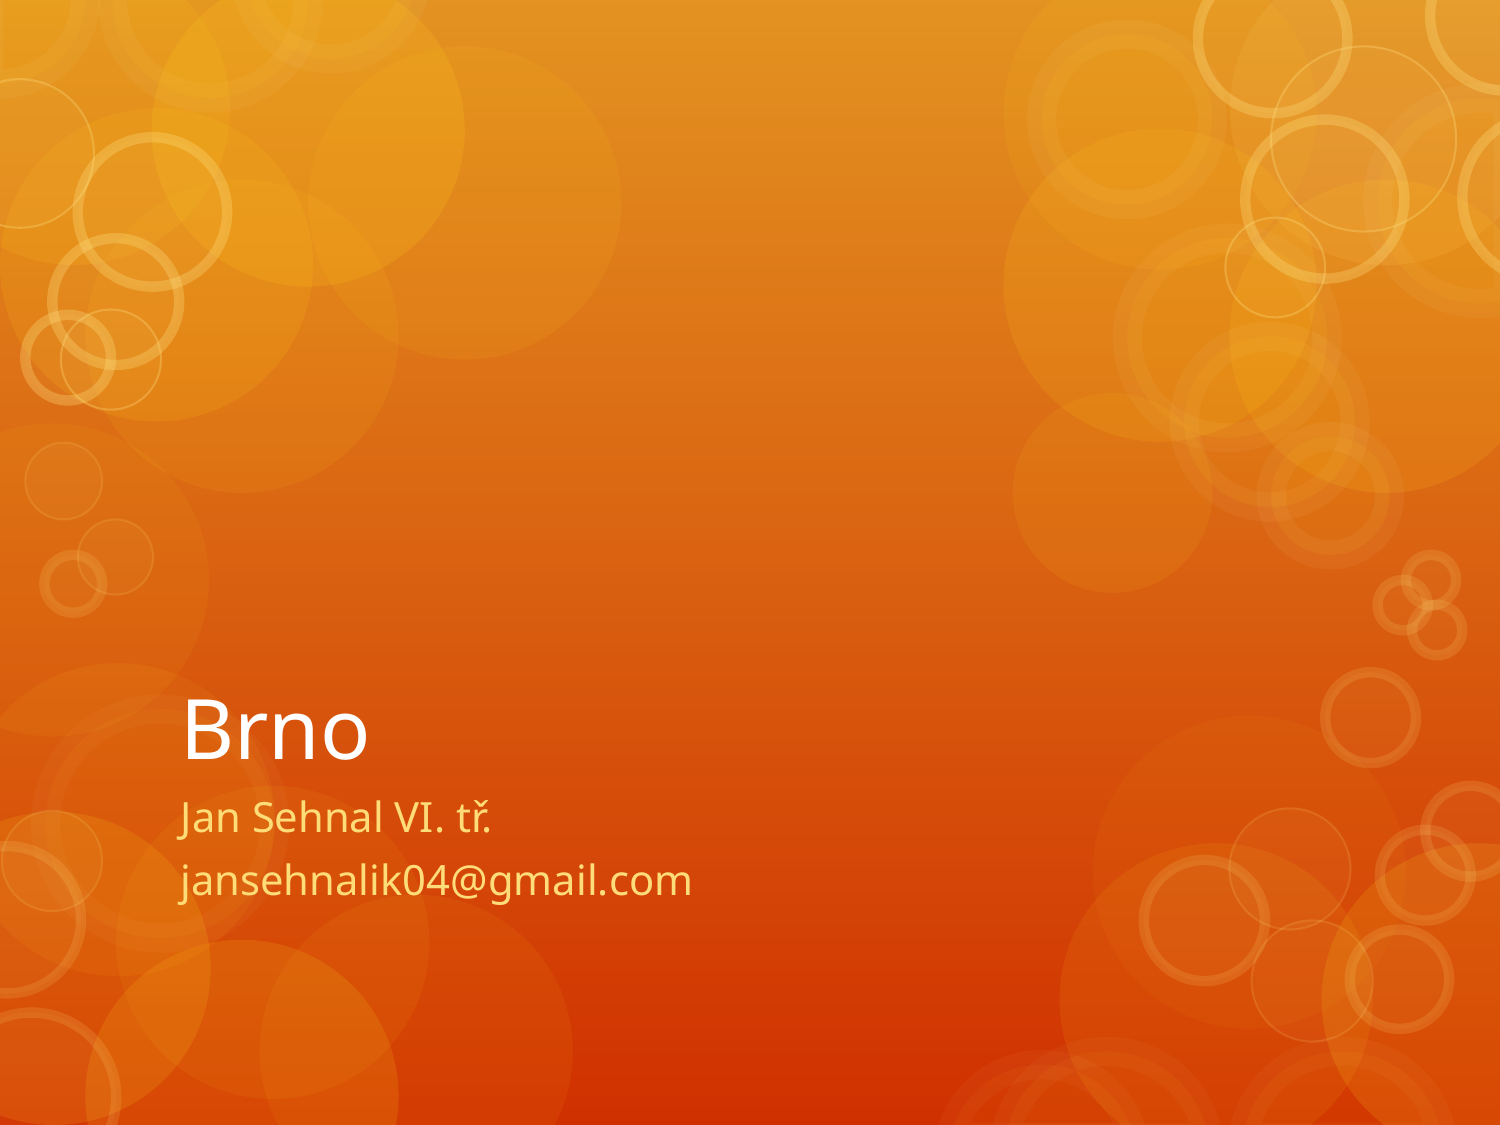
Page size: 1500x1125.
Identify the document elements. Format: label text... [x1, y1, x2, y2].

title Brno [165, 542, 1334, 783]
subtitle Jan Sehnal VI. tř. jansehnalik04@gmail.com [165, 783, 1334, 926]
